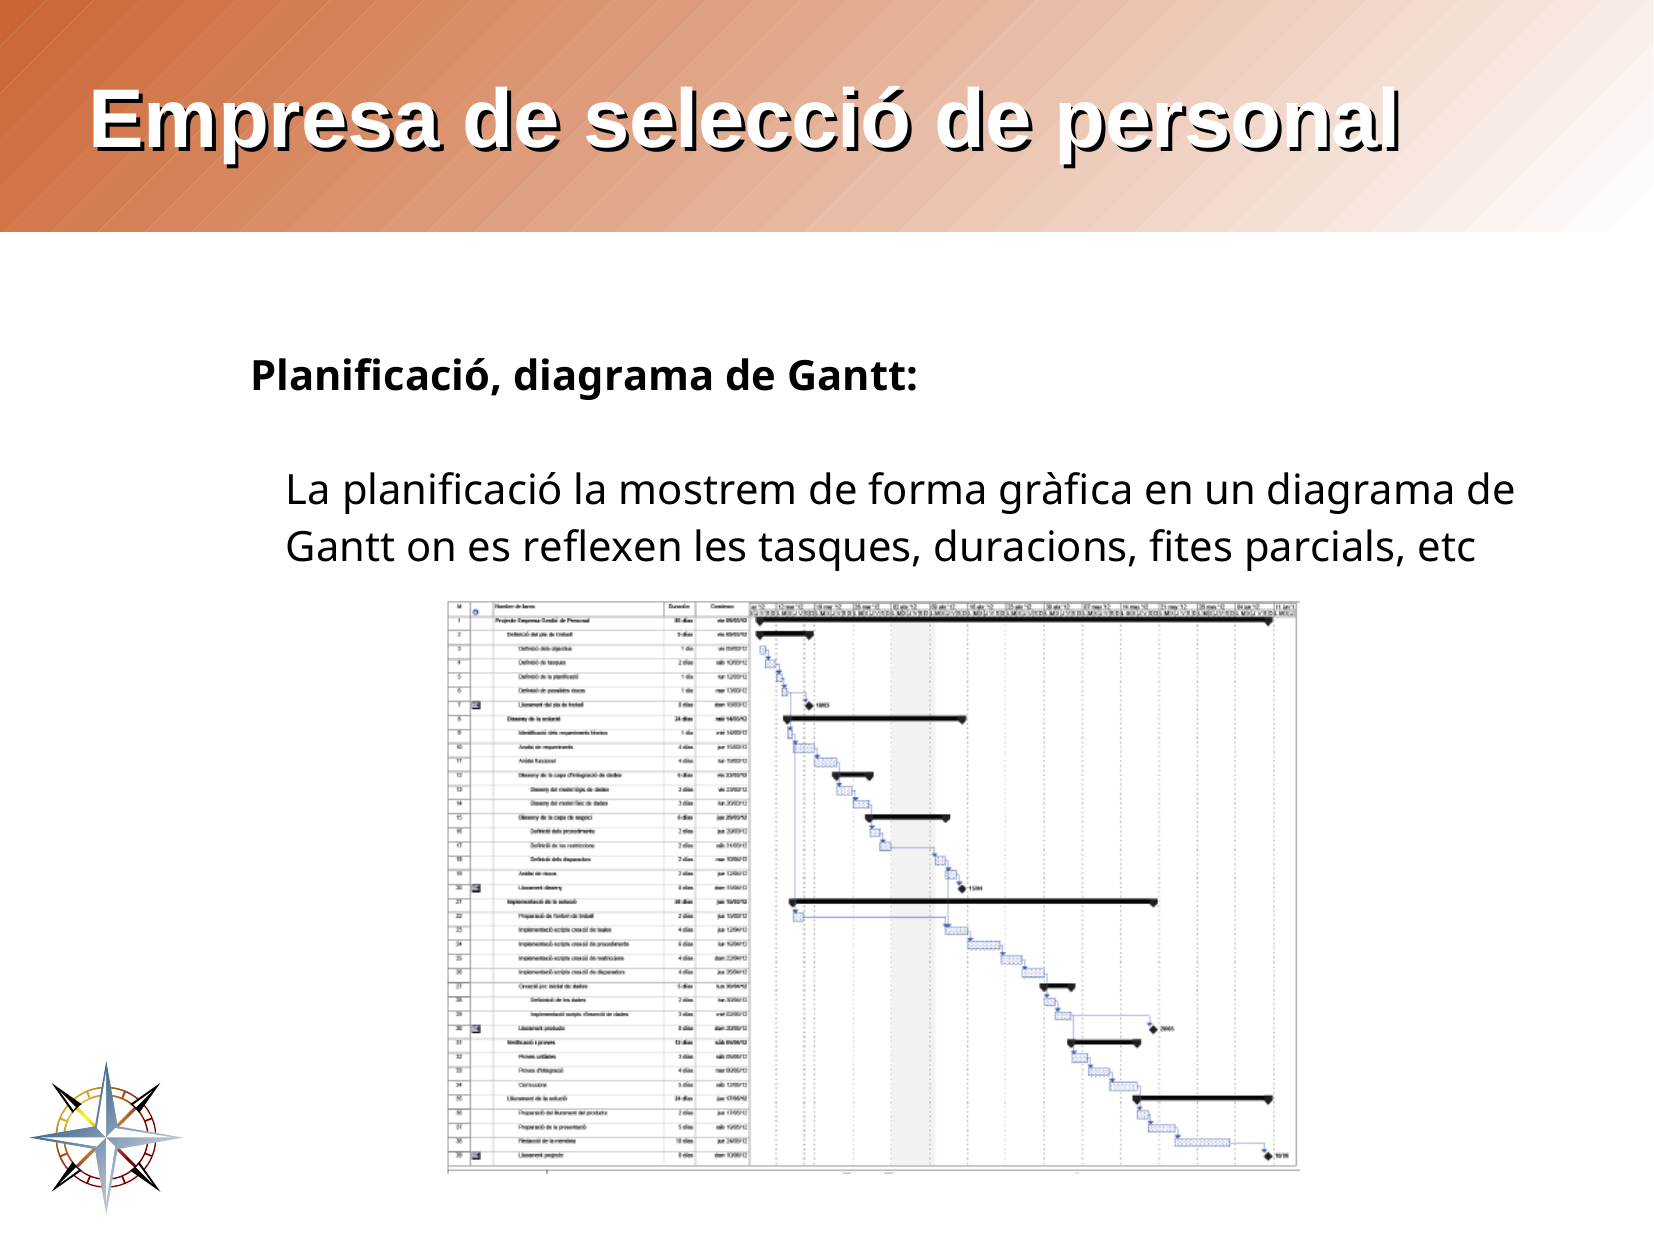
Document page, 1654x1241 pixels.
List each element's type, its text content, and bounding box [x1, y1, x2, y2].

picture [442, 590, 1300, 1174]
title Empresa de selecció de personal [88, 0, 1625, 238]
text_box Planificació, diagrama de Gantt: La planificació la mostrem de forma gràfica en un diagrama de Gantt on es reflexen les tasques, duracions, fites parcials, etc [250, 356, 1625, 621]
